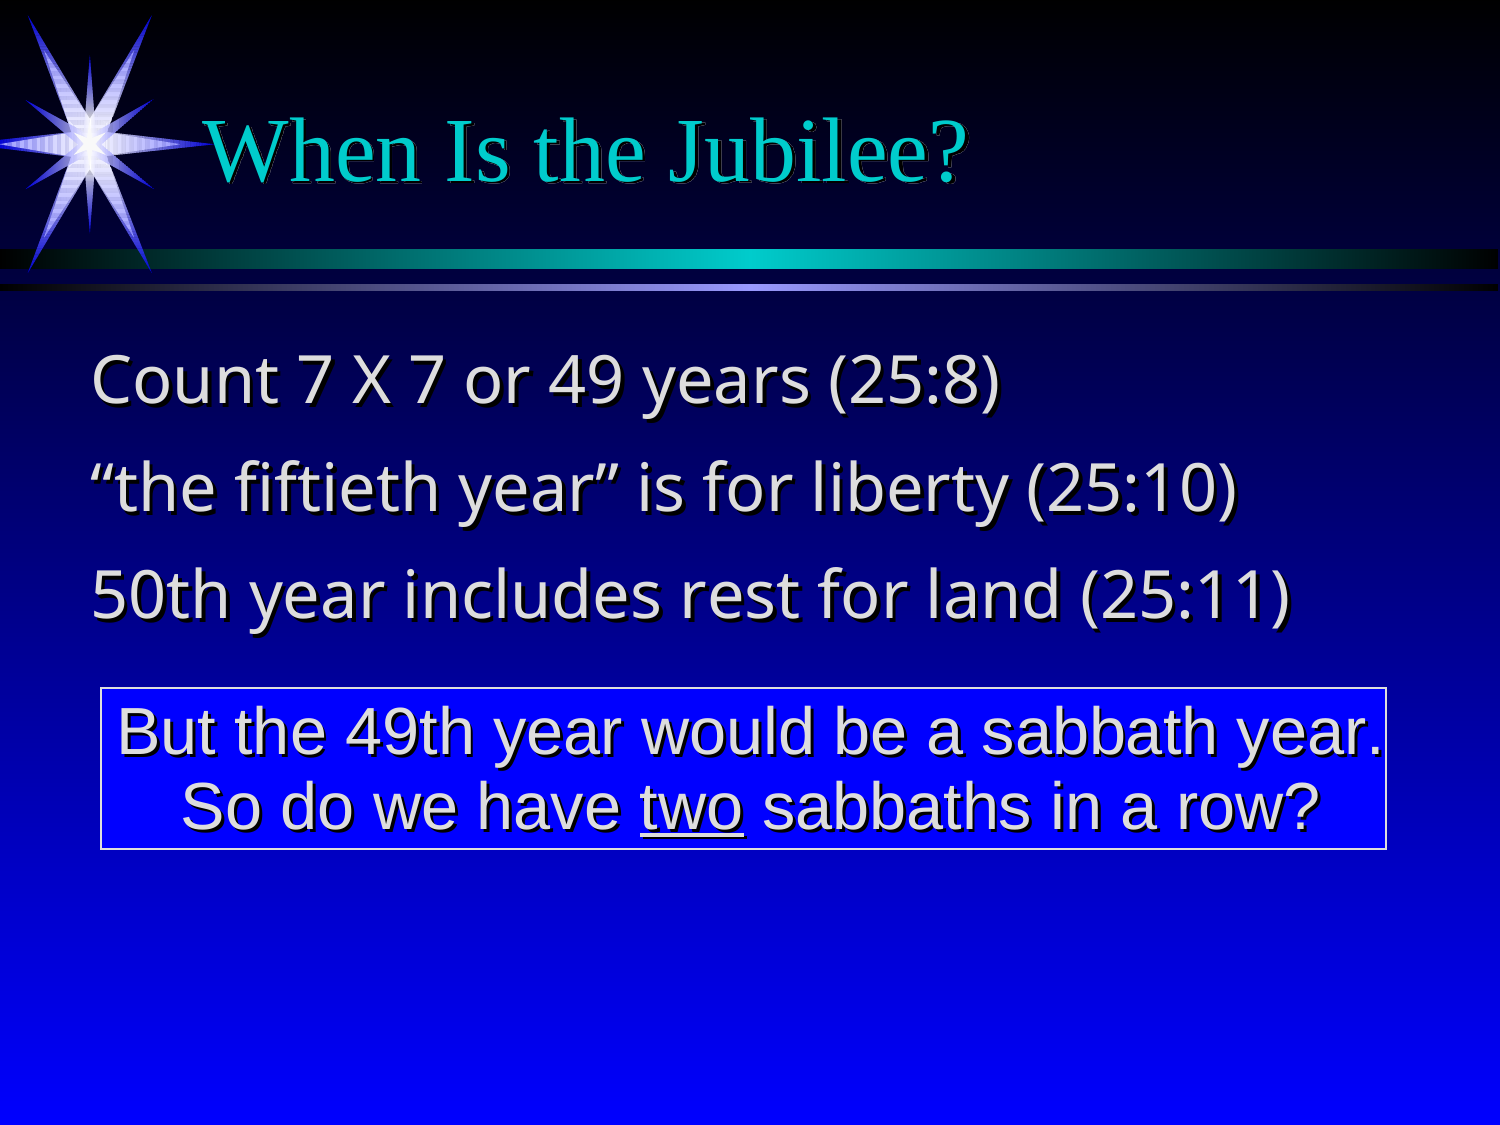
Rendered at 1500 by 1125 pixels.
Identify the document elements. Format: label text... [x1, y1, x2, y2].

text_box 3 [36, 246, 44, 251]
text_box new [38, 43, 48, 49]
text_box new [38, 239, 49, 245]
list Count 7 X 7 or 49 years (25:8) “the fiftieth year” is for liberty (25:10) 50th year includes rest for land (25:11) [75, 324, 1438, 694]
text_box new [131, 239, 141, 245]
title When Is the Jubilee? [187, 56, 1463, 244]
text_box 3 [35, 37, 44, 42]
text_box 3 [135, 37, 144, 42]
text_box new [131, 43, 142, 49]
text_box But the 49th year would be a sabbath year. So do we have two sabbaths in a row? [101, 688, 1387, 849]
text_box 3 [135, 246, 144, 251]
